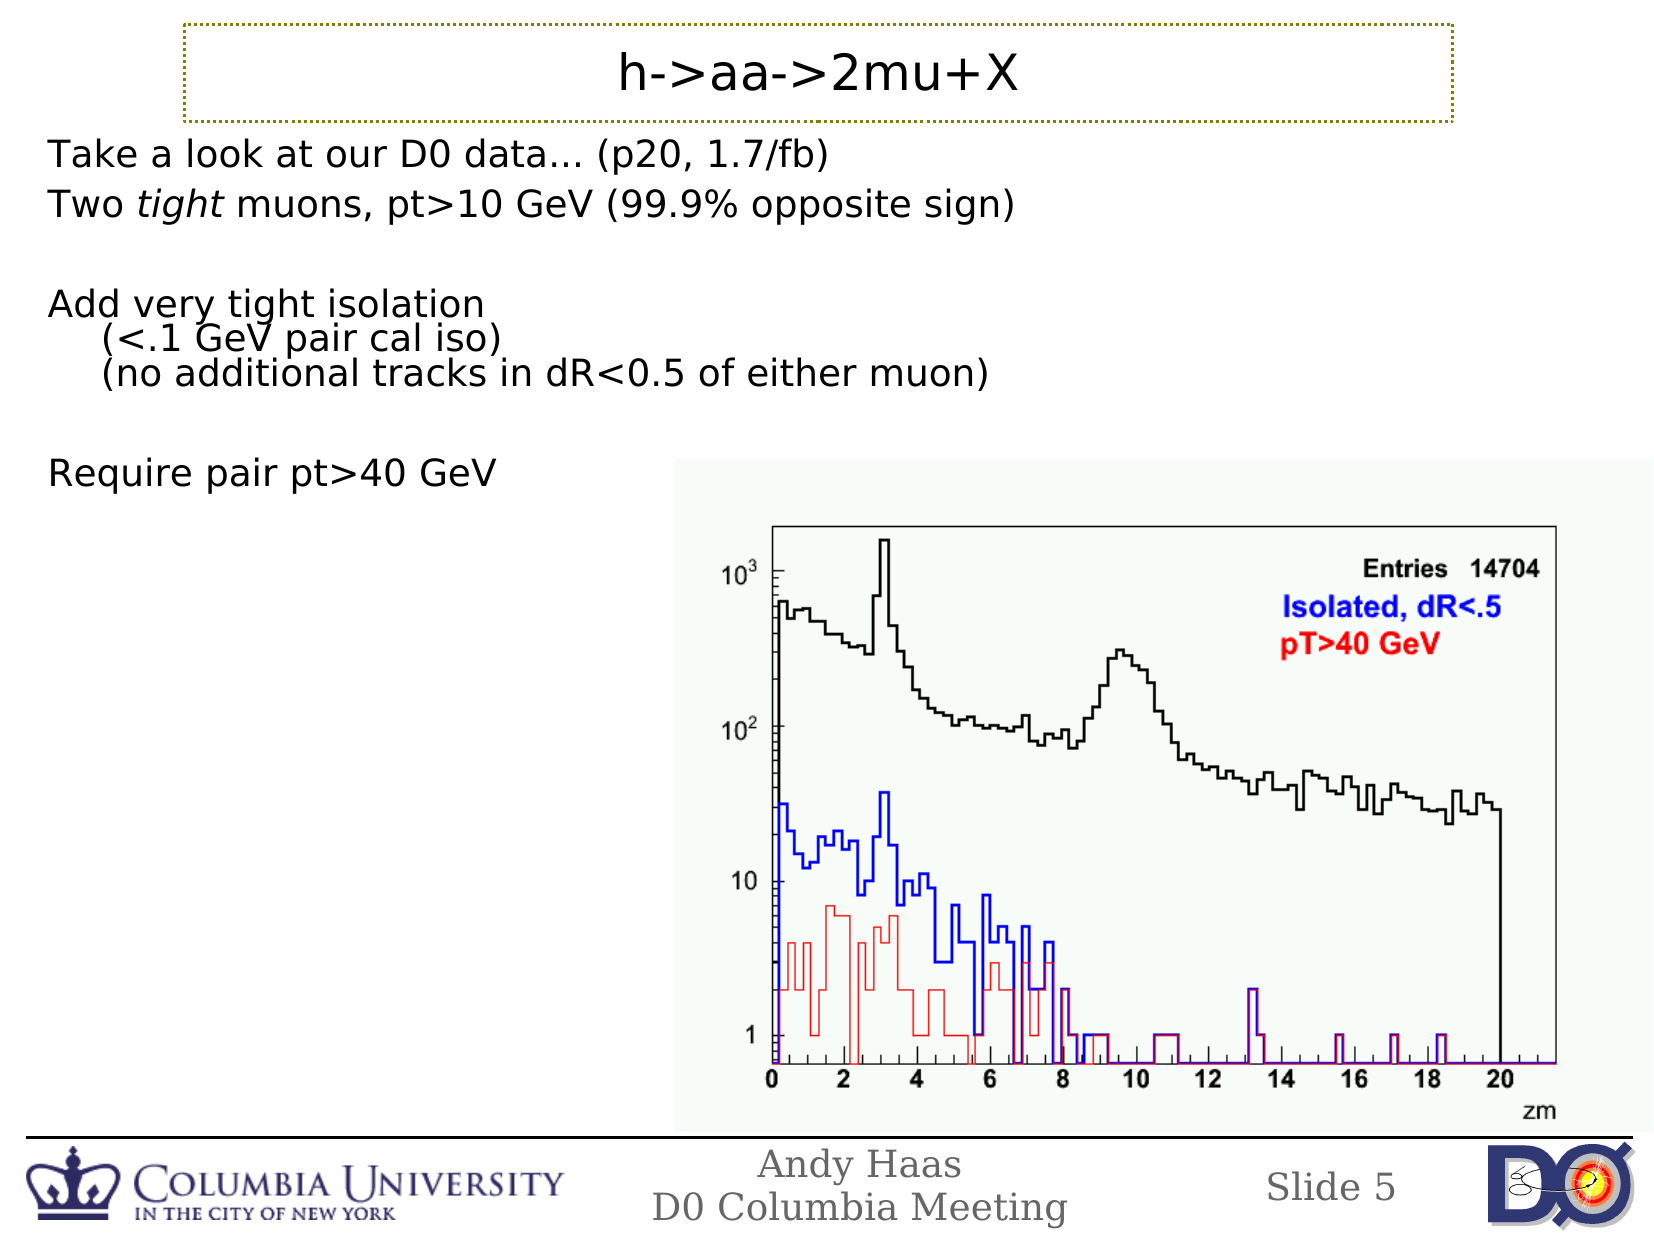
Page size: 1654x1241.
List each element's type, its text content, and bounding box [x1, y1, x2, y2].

list Take a look at our D0 data... (p20, 1.7/fb) Two tight muons, pt>10 GeV (99.9% opposite sign) Add very tight isolation (<.1 GeV pair cal iso) (no additional tracks in dR<0.5 of either muon) Require pair pt>40 GeV [30, 140, 1211, 1125]
title h->aa->2mu+X [184, 24, 1453, 122]
picture [1479, 1140, 1639, 1233]
picture [26, 1146, 565, 1220]
picture [675, 459, 1654, 1132]
